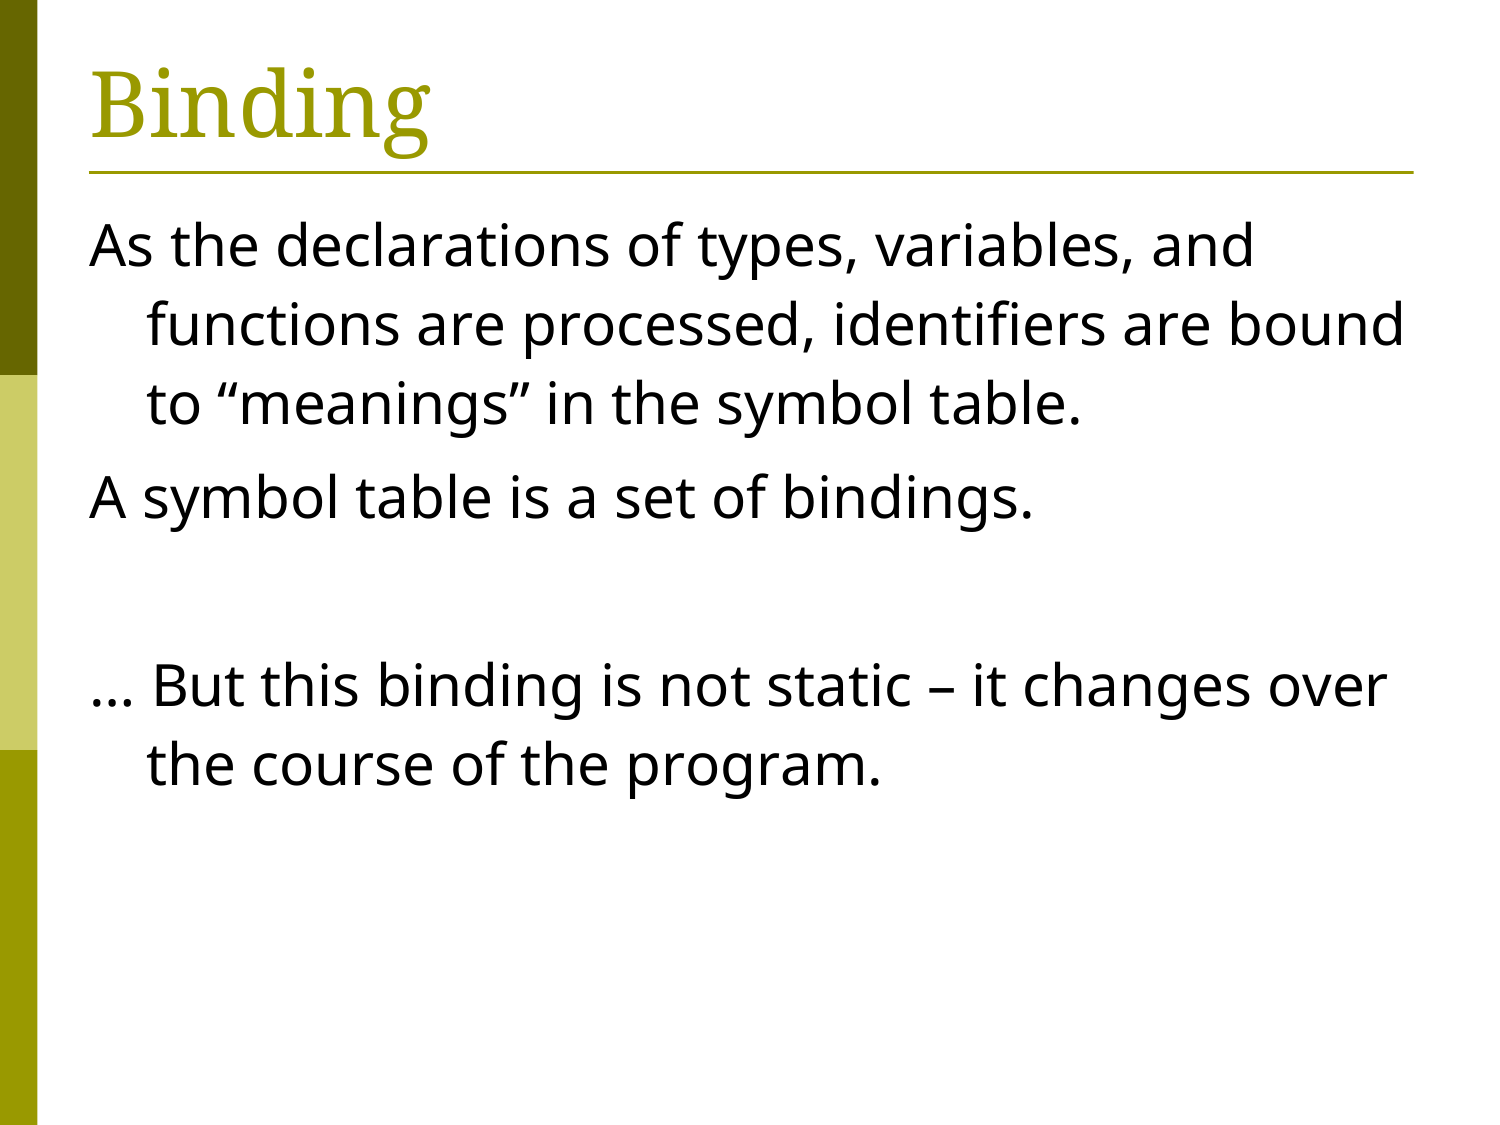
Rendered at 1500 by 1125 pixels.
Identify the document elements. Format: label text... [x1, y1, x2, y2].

list As the declarations of types, variables, and functions are processed, identifiers are bound to “meanings” in the symbol table. A symbol table is a set of bindings. … But this binding is not static – it changes over the course of the program. [75, 196, 1426, 1006]
title Binding [75, 45, 1426, 173]
